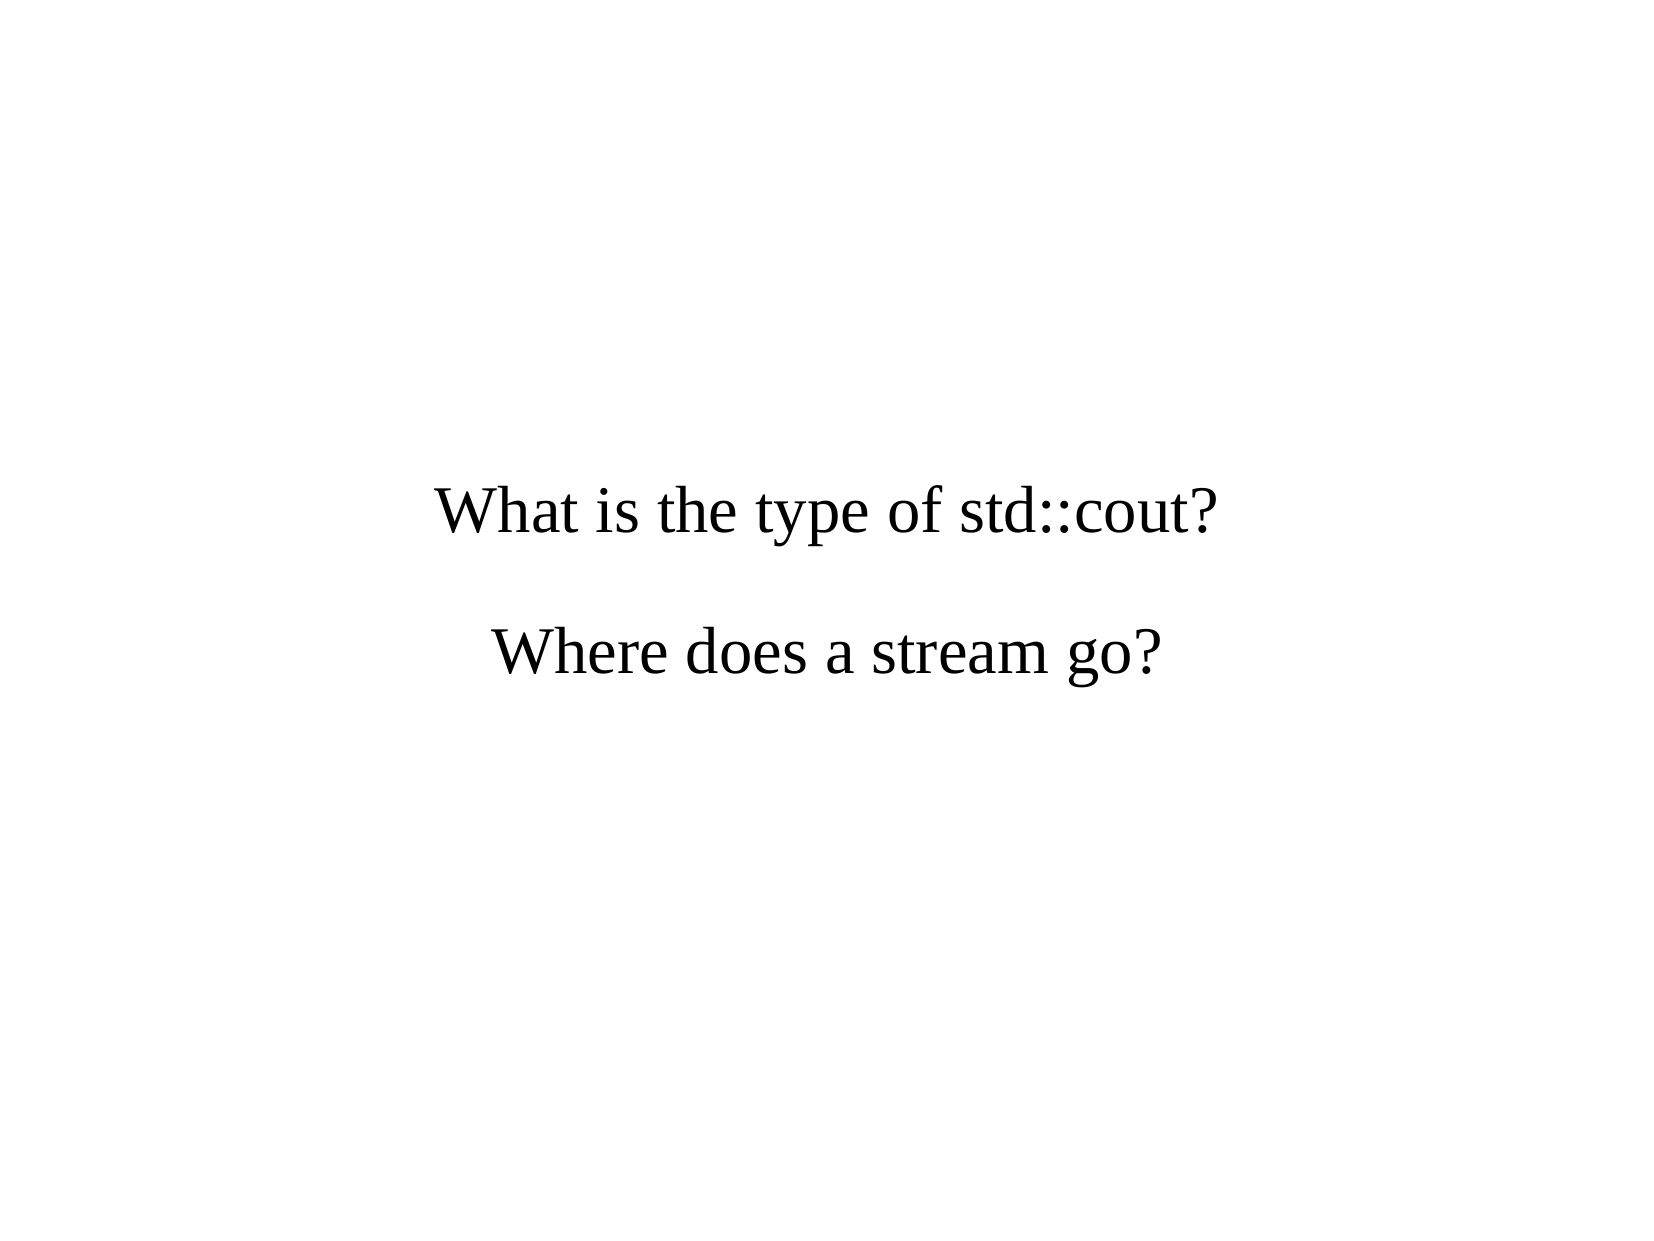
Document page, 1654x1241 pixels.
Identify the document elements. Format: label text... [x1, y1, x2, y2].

subtitle What is the type of std::cout? Where does a stream go? [121, 191, 1534, 973]
